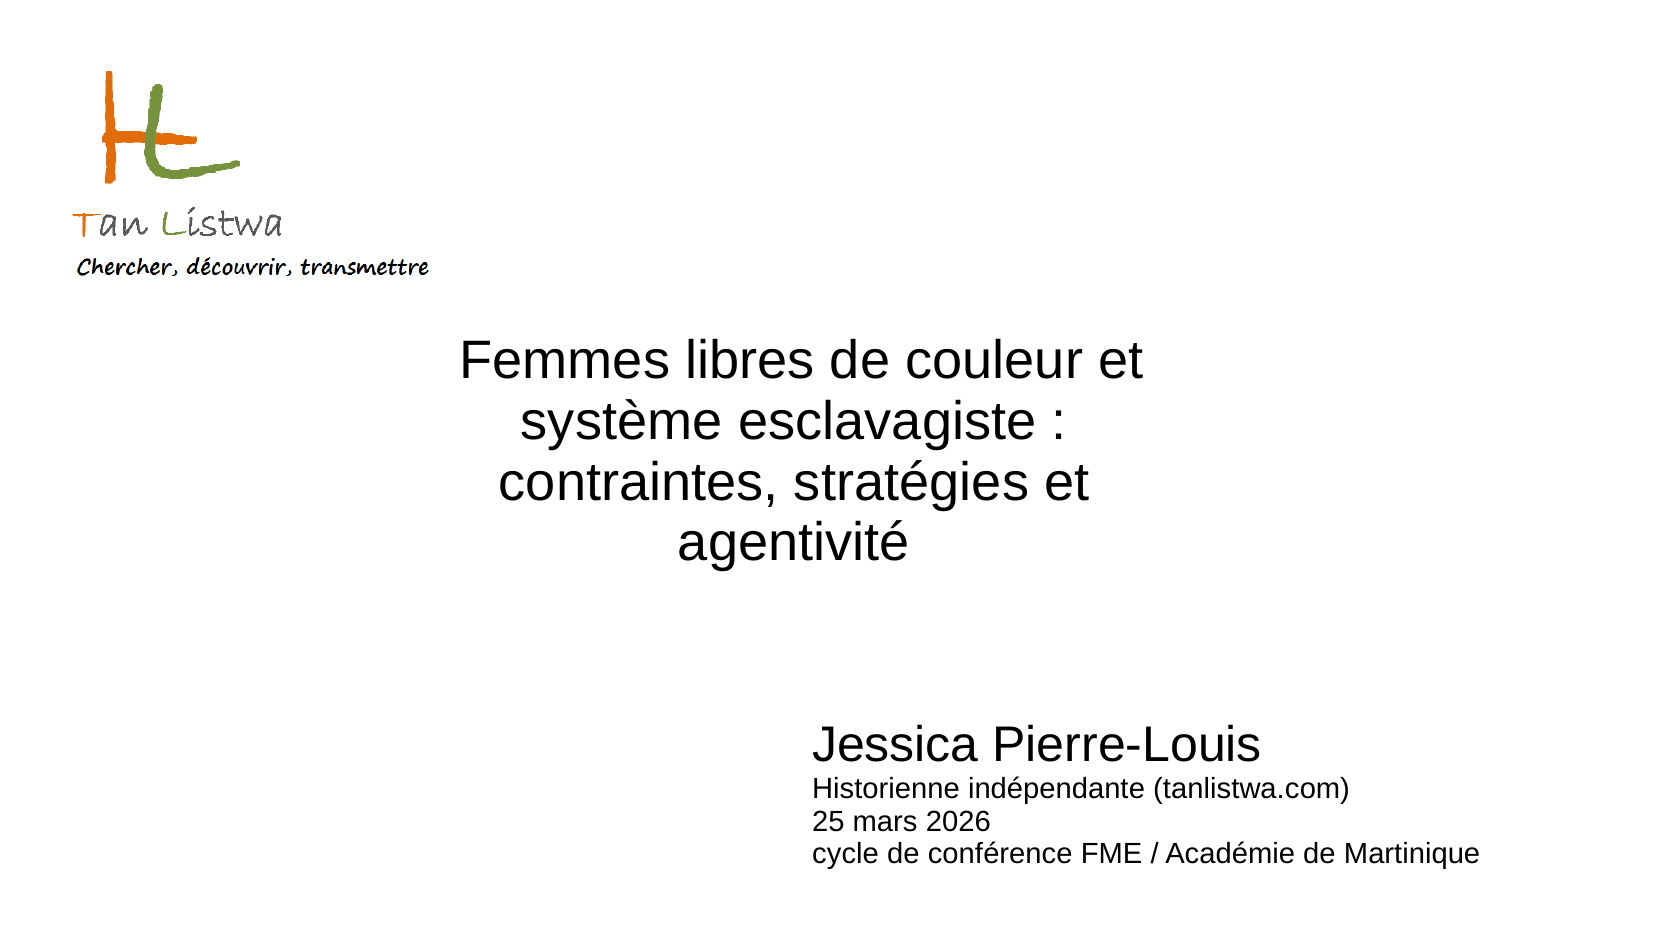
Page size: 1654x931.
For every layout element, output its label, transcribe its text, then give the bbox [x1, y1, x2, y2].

title Femmes libres de couleur et système esclavagiste : contraintes, stratégies et agentivité [377, 307, 1211, 595]
picture [59, 58, 443, 296]
text_box Jessica Pierre-Louis Historienne indépendante (tanlistwa.com) 25 mars 2026 cycle de conférence FME / Académie de Martinique [797, 708, 1595, 911]
